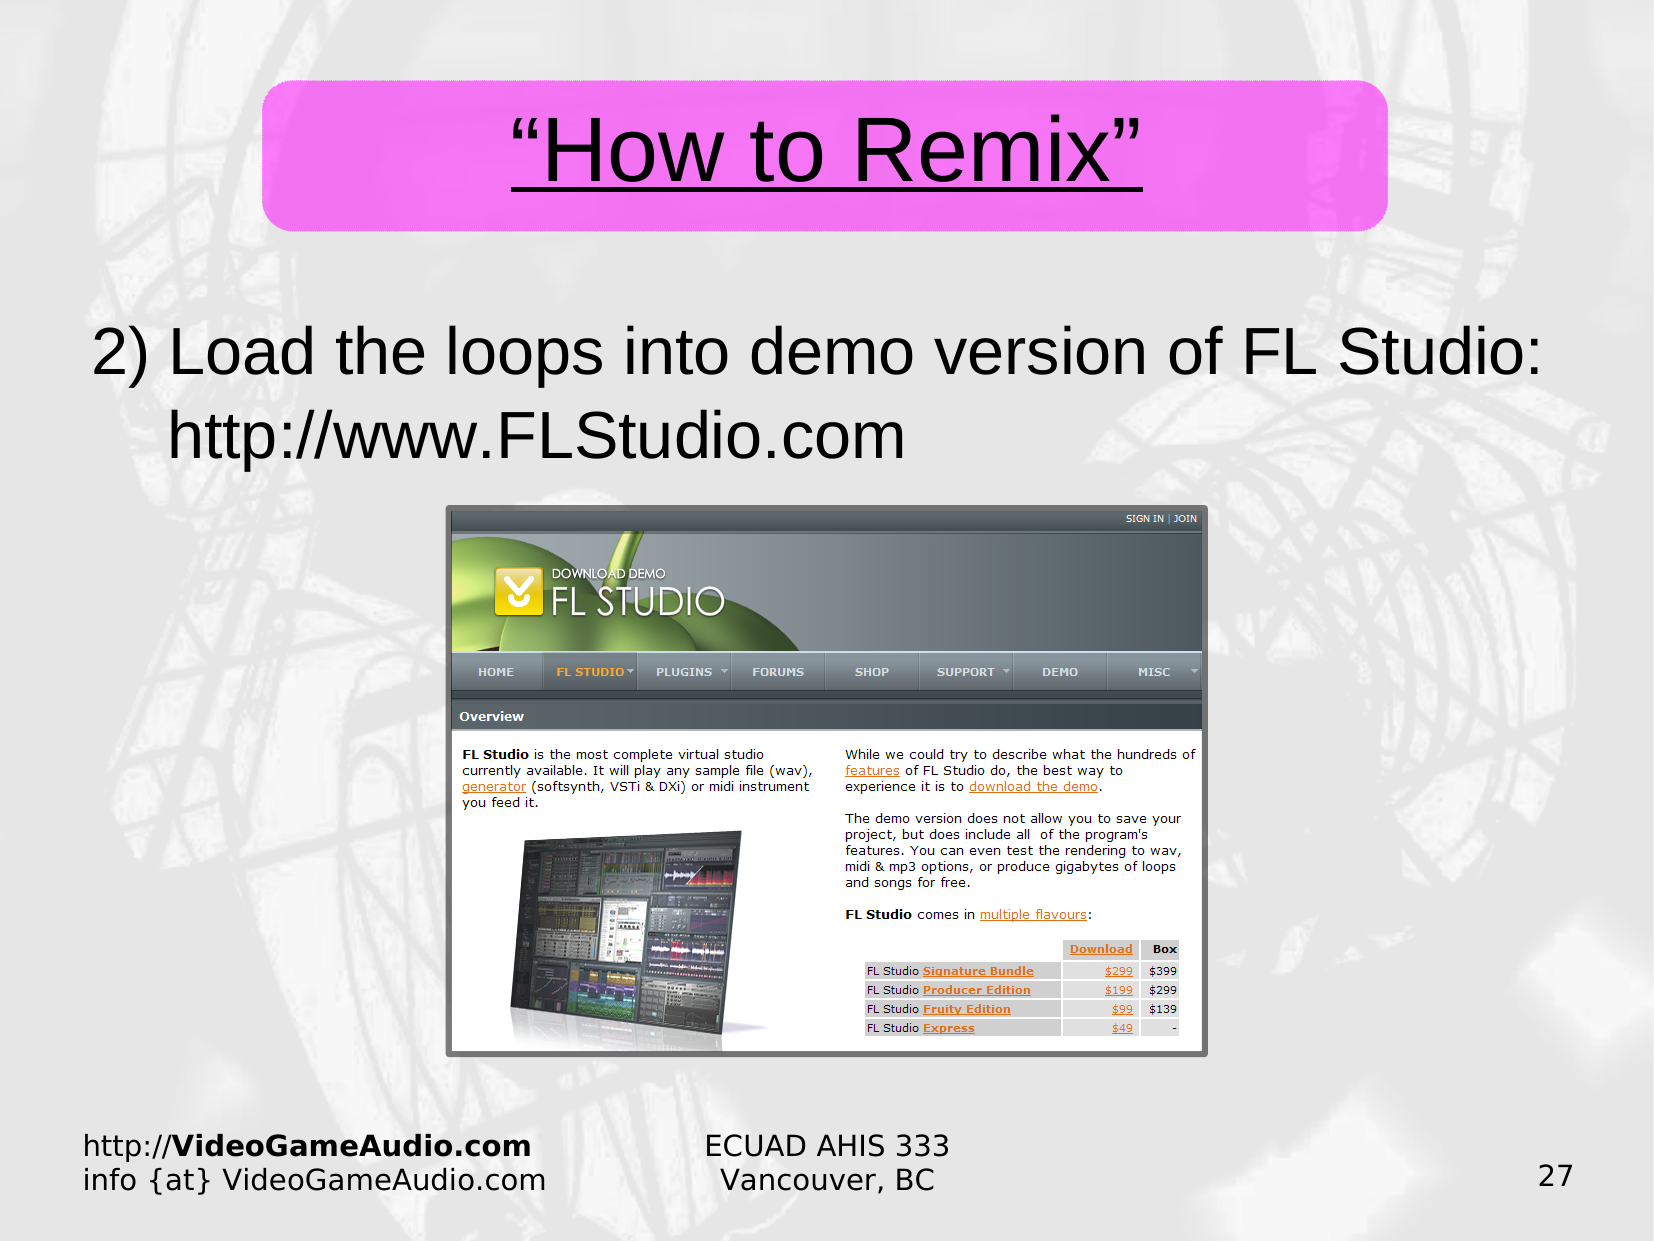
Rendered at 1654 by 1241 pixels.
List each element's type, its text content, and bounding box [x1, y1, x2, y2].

text_box 2) Load the loops into demo version of FL Studio: http://www.FLStudio.com [57, 311, 1613, 521]
picture [0, 0, 1654, 1241]
title “How to Remix” [82, 49, 1571, 257]
